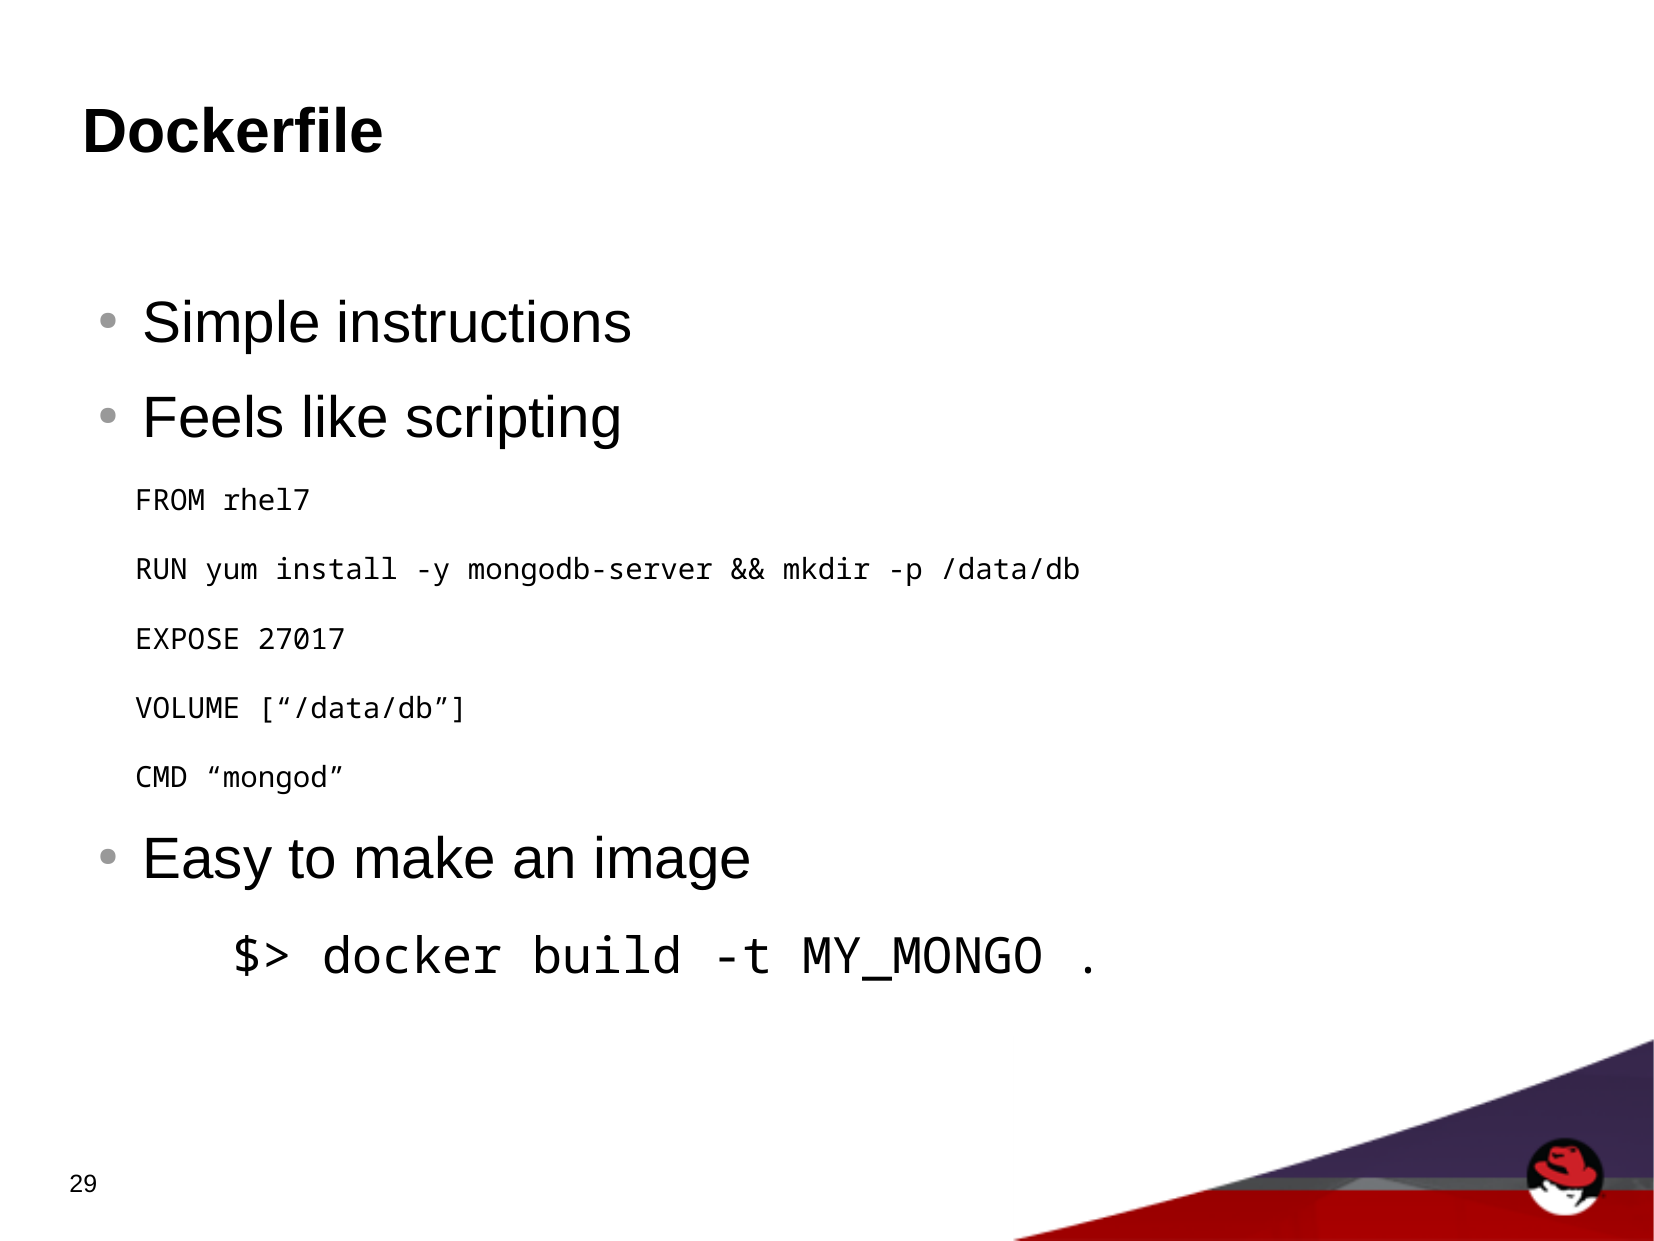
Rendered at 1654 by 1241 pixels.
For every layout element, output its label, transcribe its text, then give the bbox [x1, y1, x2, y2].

title Dockerfile [82, 37, 1571, 226]
list Simple instructions Feels like scripting FROM rhel7 RUN yum install -y mongodb-server && mkdir -p /data/db EXPOSE 27017 VOLUME [“/data/db”] CMD “mongod” Easy to make an image $> docker build -t MY_MONGO . [82, 290, 1571, 995]
picture [1012, 1036, 1654, 1241]
